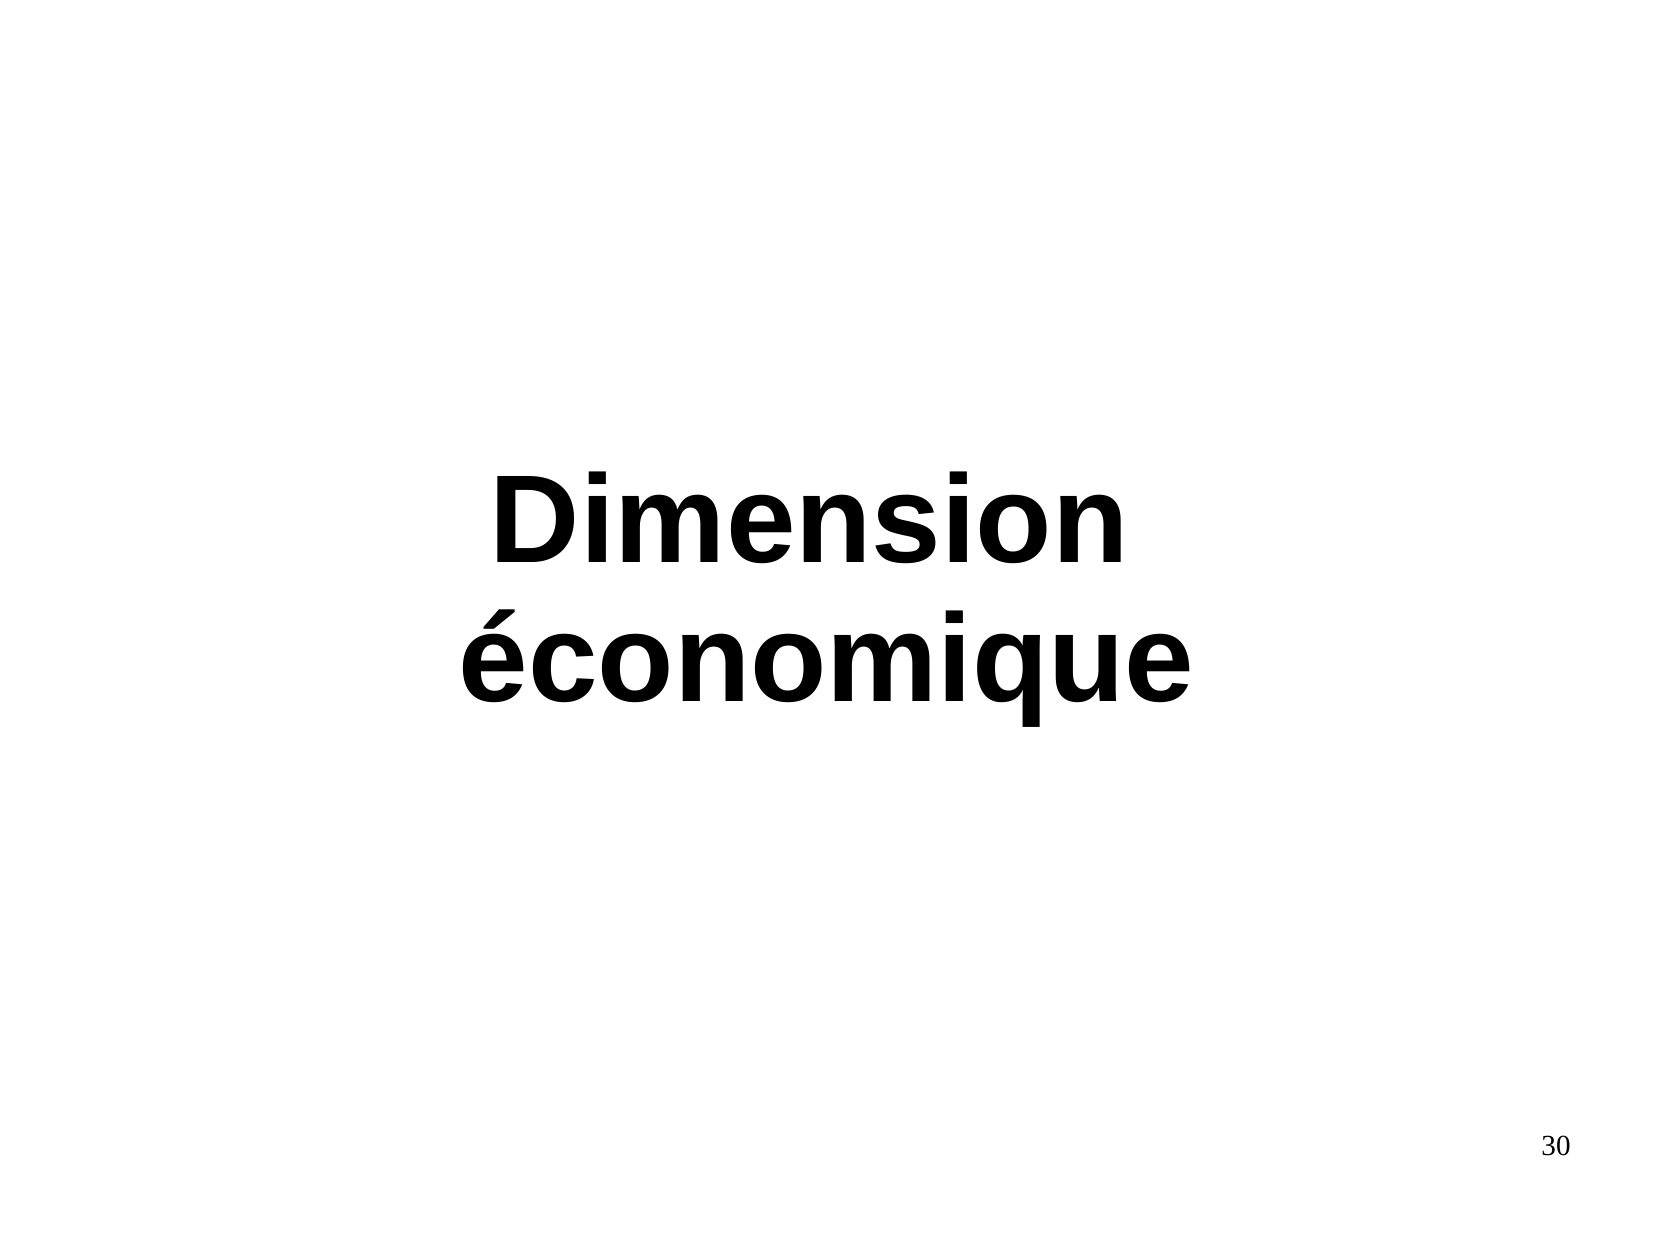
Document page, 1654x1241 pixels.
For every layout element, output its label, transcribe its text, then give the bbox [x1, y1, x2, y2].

title Dimension économique [82, 448, 1571, 729]
